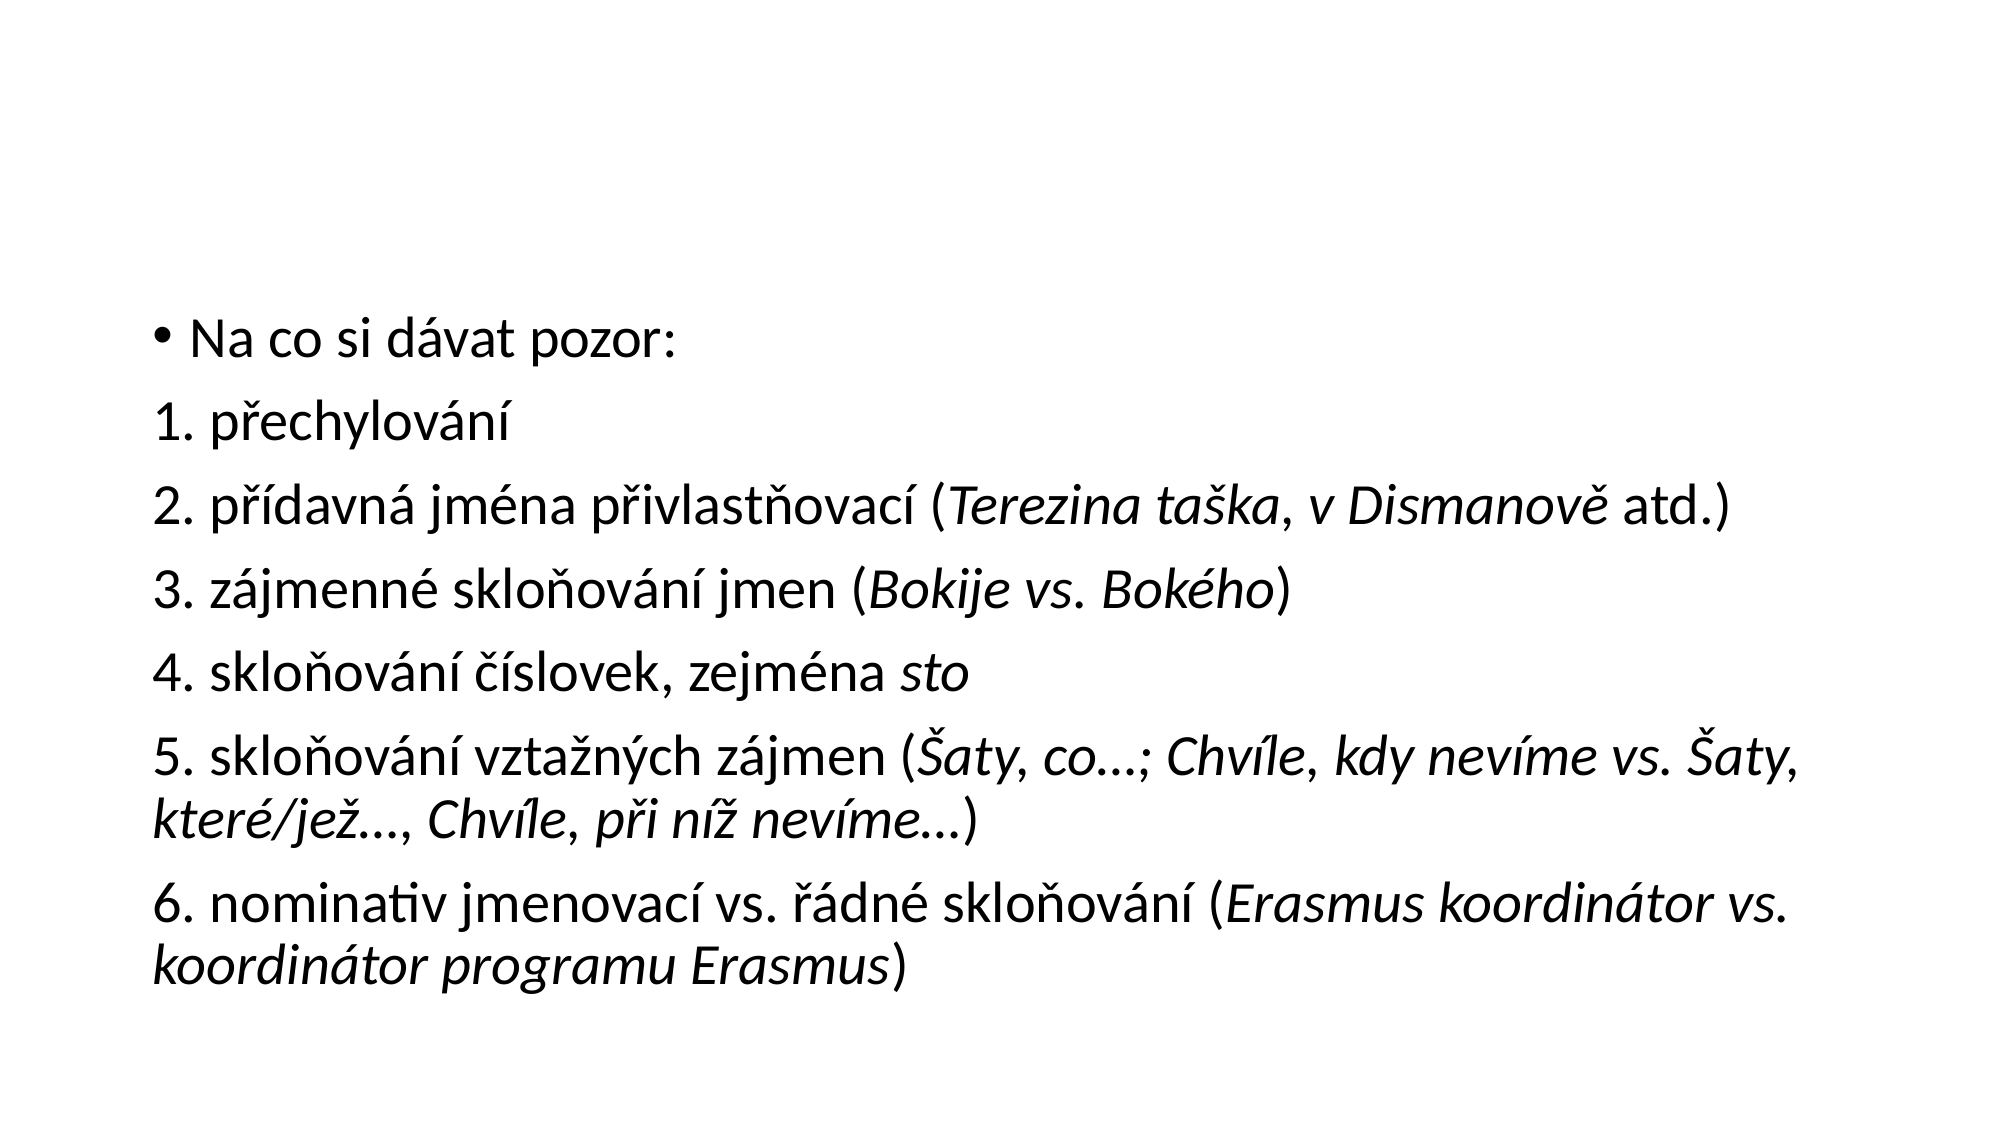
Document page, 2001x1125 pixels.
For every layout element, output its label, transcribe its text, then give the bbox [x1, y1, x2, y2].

list Na co si dávat pozor: 1. přechylování 2. přídavná jména přivlastňovací (Terezina taška, v Dismanově atd.) 3. zájmenné skloňování jmen (Bokije vs. Bokého) 4. skloňování číslovek, zejména sto 5. skloňování vztažných zájmen (Šaty, co…; Chvíle, kdy nevíme vs. Šaty, které/jež…, Chvíle, při níž nevíme…) 6. nominativ jmenovací vs. řádné skloňování (Erasmus koordinátor vs. koordinátor programu Erasmus) [137, 299, 1863, 1014]
